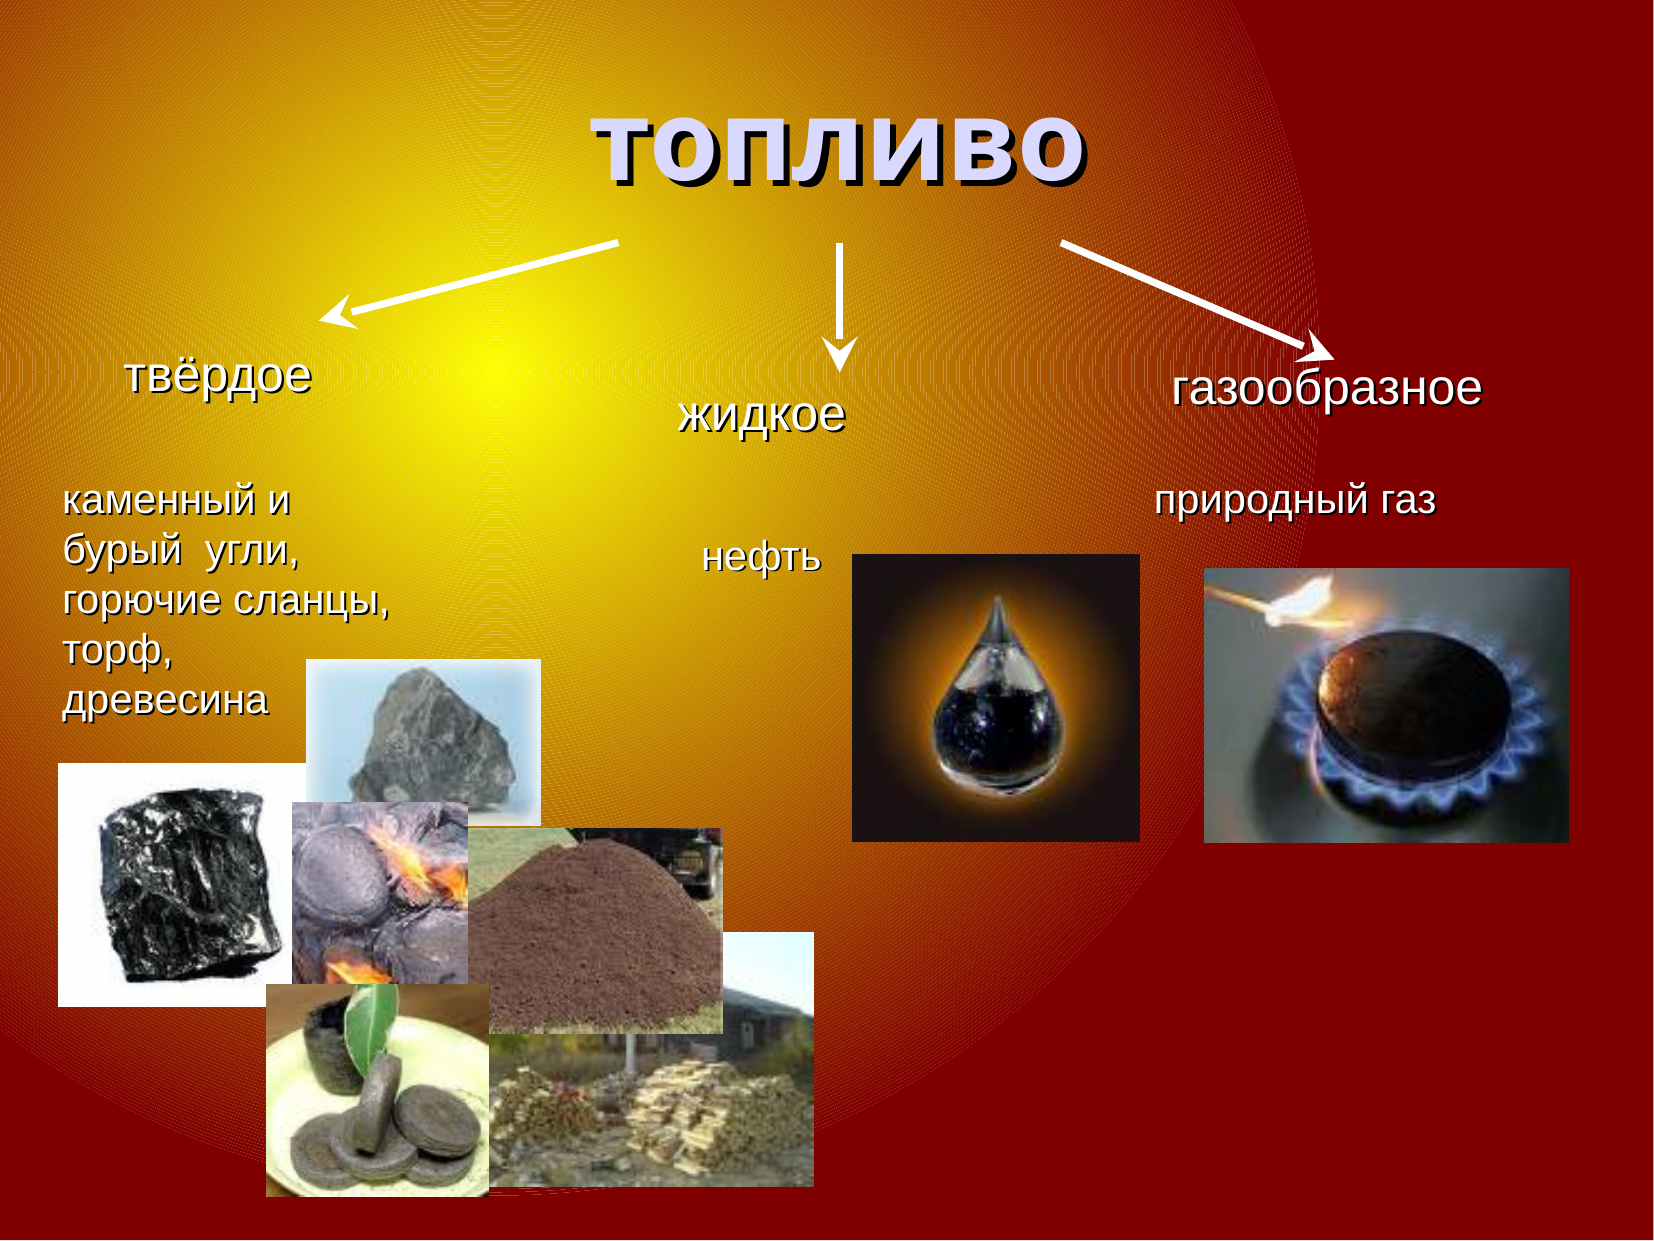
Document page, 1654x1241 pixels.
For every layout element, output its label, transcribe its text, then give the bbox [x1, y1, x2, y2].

text_box твёрдое [90, 333, 327, 409]
text_box топливо [149, 60, 1556, 232]
text_box газообразное [1138, 346, 1499, 422]
picture [58, 659, 814, 1197]
text_box природный газ [1139, 463, 1563, 569]
text_box нефть [671, 520, 837, 587]
picture [852, 554, 1140, 842]
picture [1204, 568, 1569, 843]
text_box жидкое [644, 372, 861, 448]
text_box каменный и бурый угли, горючие сланцы, торф, древесина [32, 463, 577, 730]
